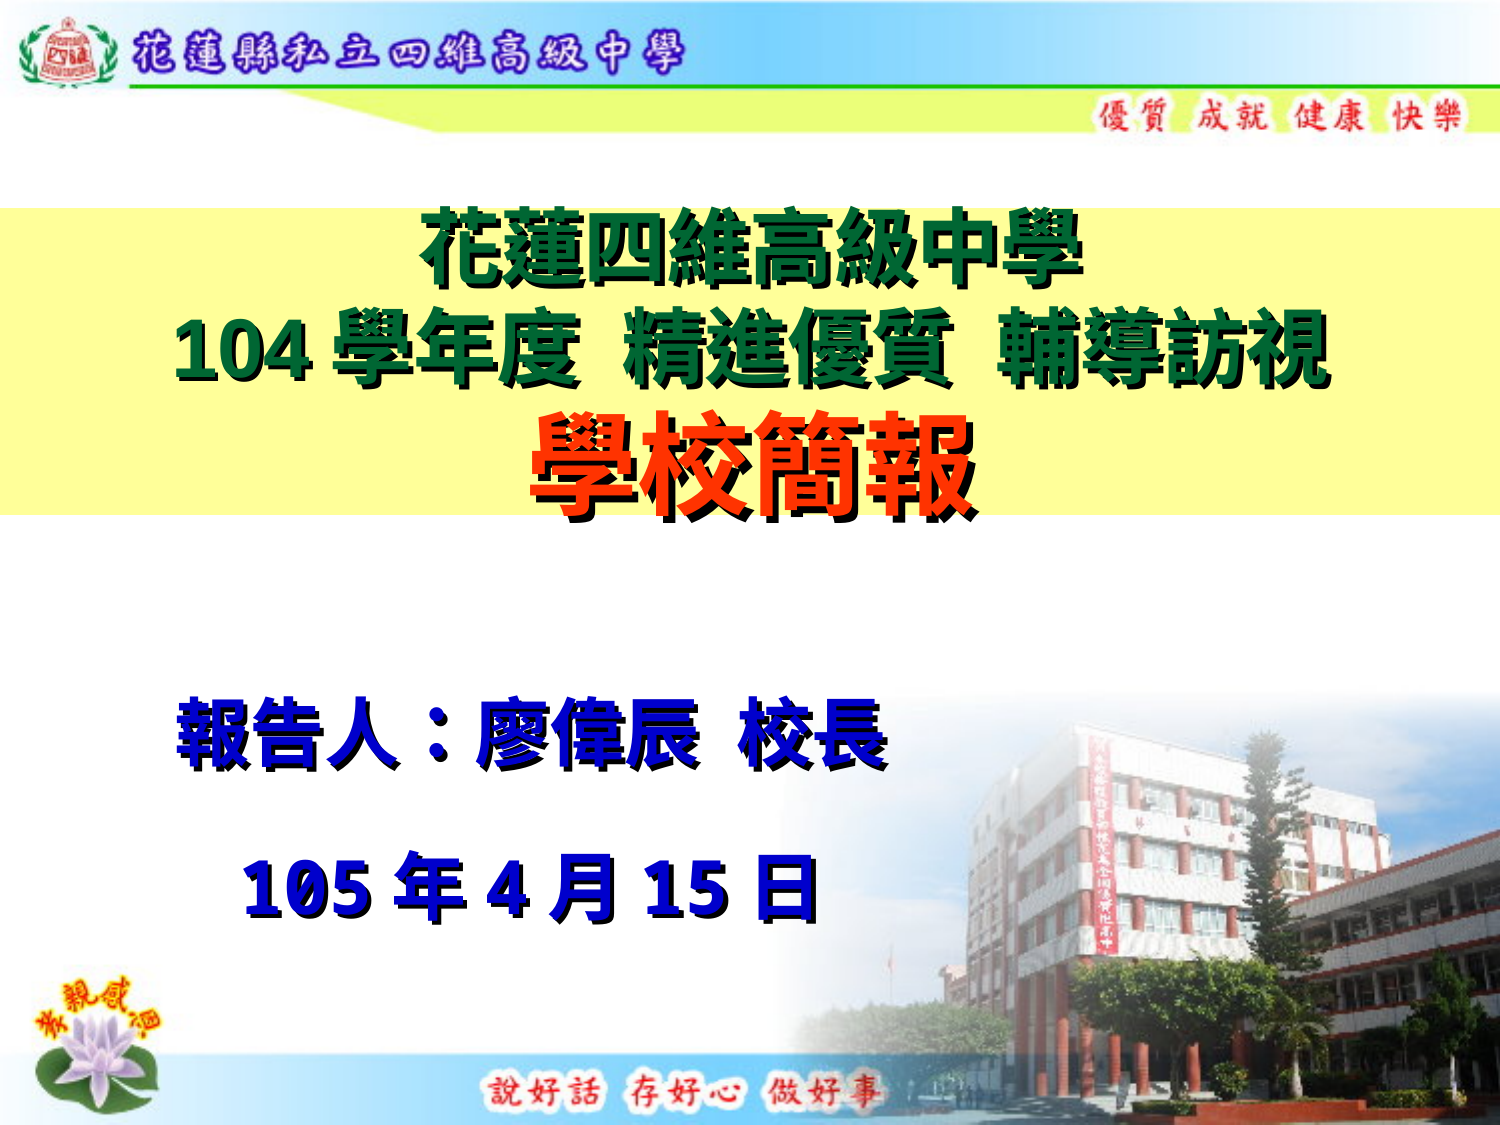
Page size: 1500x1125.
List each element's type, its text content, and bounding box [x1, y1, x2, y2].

text_box 花蓮四維高級中學 104學年度 精進優質 輔導訪視 學校簡報 [704, 446, 731, 476]
text_box [1080, 1023, 1431, 1099]
text_box 花蓮四維高級中學 104學年度 精進優質 輔導訪視 學校簡報 [675, 464, 703, 515]
text_box 花蓮四維高級中學 104學年度 精進優質 輔導訪視 學校簡報 [0, 208, 1500, 515]
text_box 報告人：廖偉辰 校長 105年4月15日 [159, 633, 1317, 941]
picture [0, 0, 1500, 208]
text_box P0 [0, 1023, 262, 1099]
picture [0, 515, 1500, 1125]
